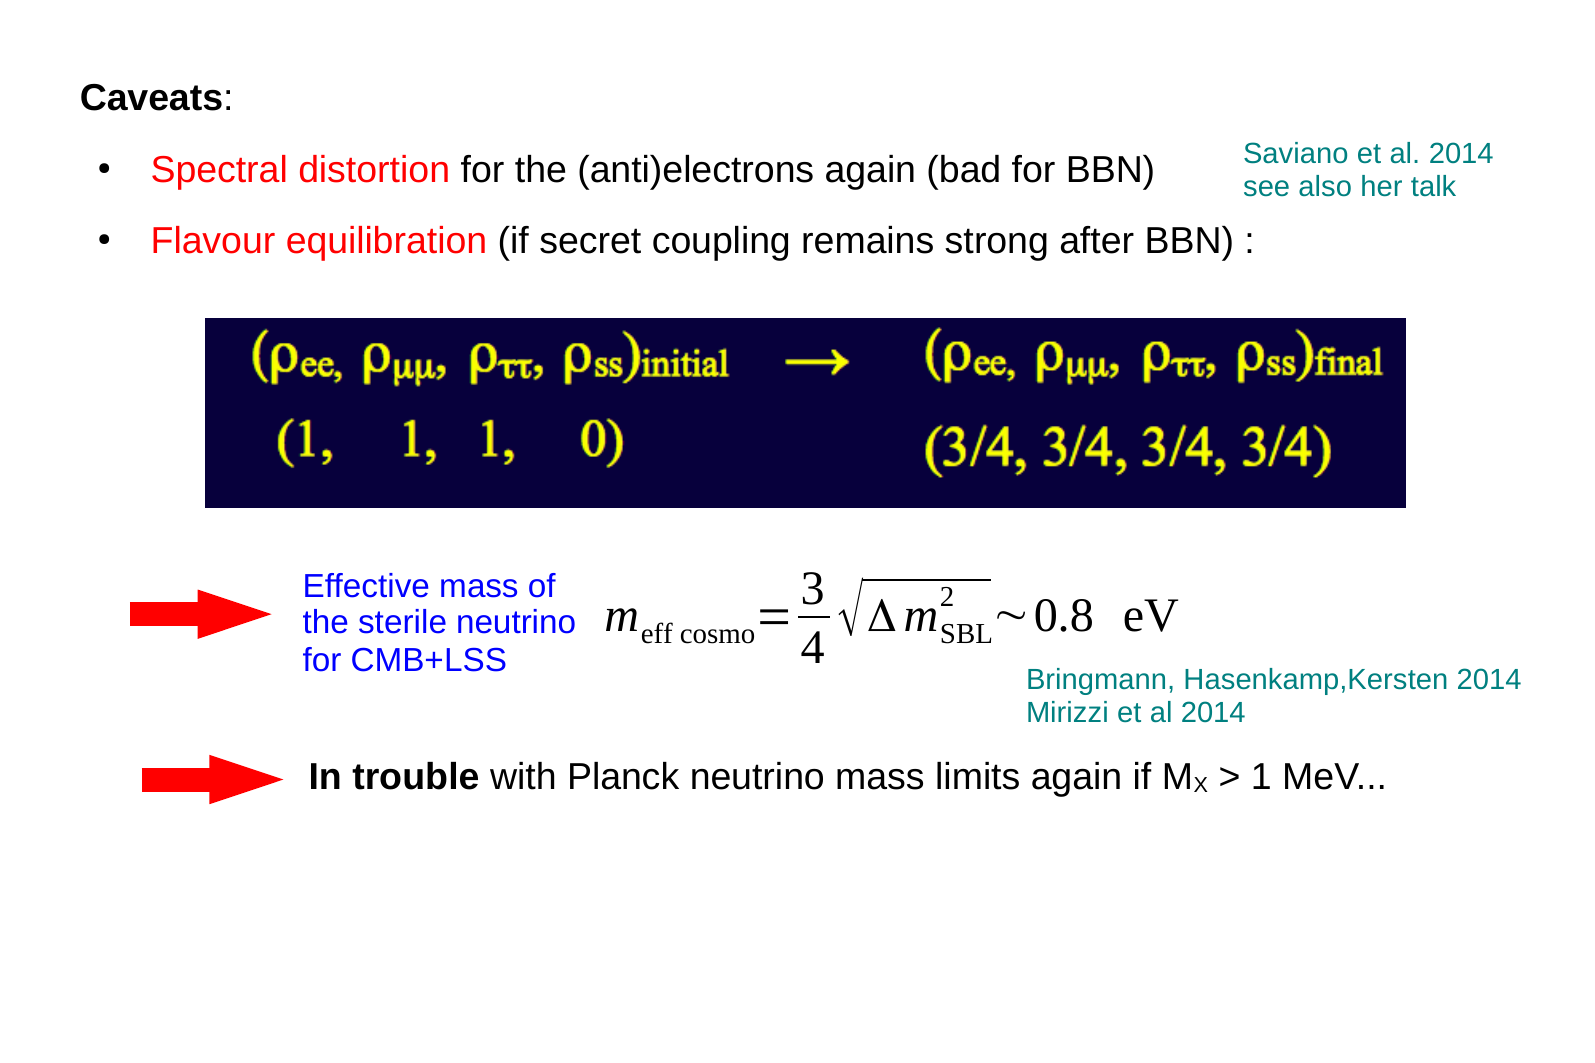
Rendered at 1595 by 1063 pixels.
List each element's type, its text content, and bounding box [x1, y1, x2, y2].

picture [205, 318, 1406, 508]
text_box Saviano et al. 2014 see also her talk [1228, 129, 1526, 210]
list Caveats: Spectral distortion for the (anti)electrons again (bad for BBN) Flavour equilibration (if secret coupling remains strong after BBN) : [79, 76, 1512, 261]
text_box Bringmann, Hasenkamp,Kersten 2014 Mirizzi et al 2014 [1011, 655, 1536, 736]
chart [603, 561, 1193, 674]
text_box Effective mass of the sterile neutrino for CMB+LSS [283, 555, 603, 691]
text_box In trouble with Planck neutrino mass limits again if MX > 1 MeV... [289, 744, 1407, 822]
